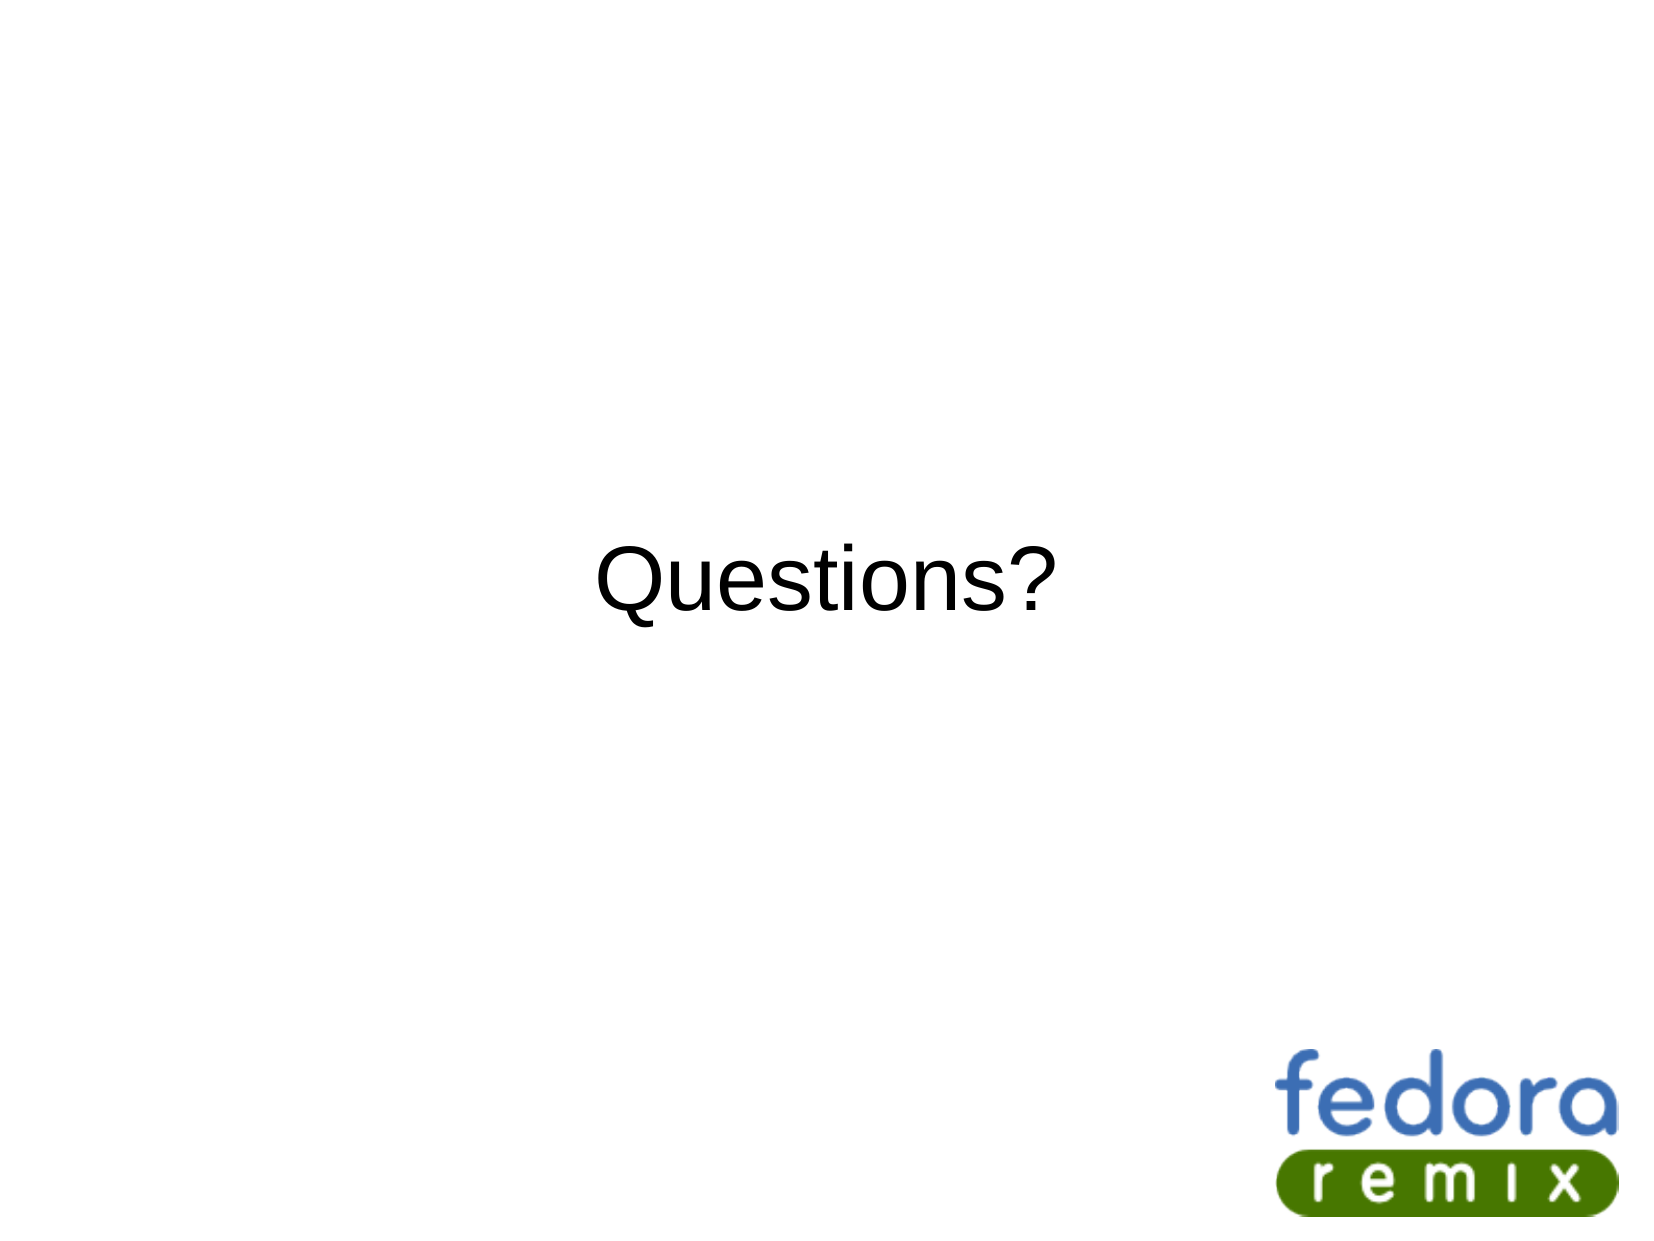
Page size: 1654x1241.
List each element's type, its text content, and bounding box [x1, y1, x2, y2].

title Questions? [82, 56, 1571, 1102]
picture [1275, 1049, 1619, 1217]
